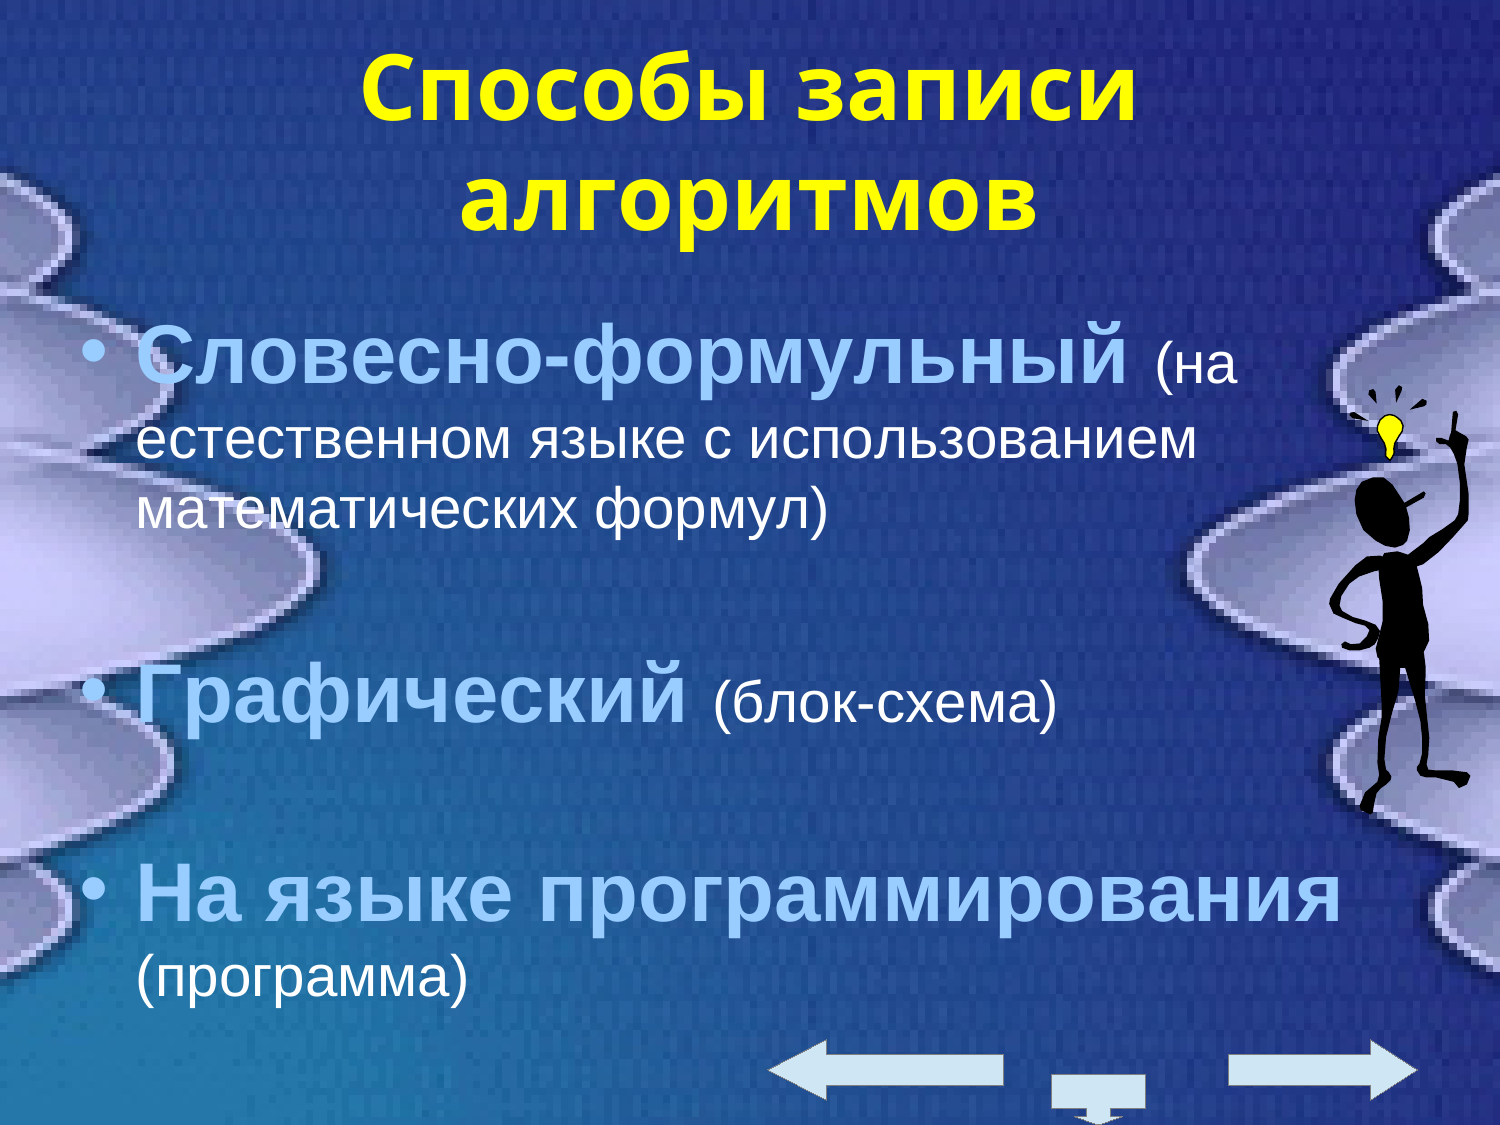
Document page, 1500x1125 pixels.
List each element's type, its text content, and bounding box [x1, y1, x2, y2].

picture [0, 0, 1500, 1125]
text_box [1051, 1074, 1146, 1125]
text_box [1228, 1039, 1418, 1101]
text_box [767, 1039, 1004, 1101]
chart [1329, 385, 1471, 815]
list Словесно-формульный (на естественном языке с использованием математических формул) Графический (блок-схема) На языке программирования (программа) [64, 292, 1426, 1101]
title Способы записи алгоритмов [75, 45, 1426, 233]
